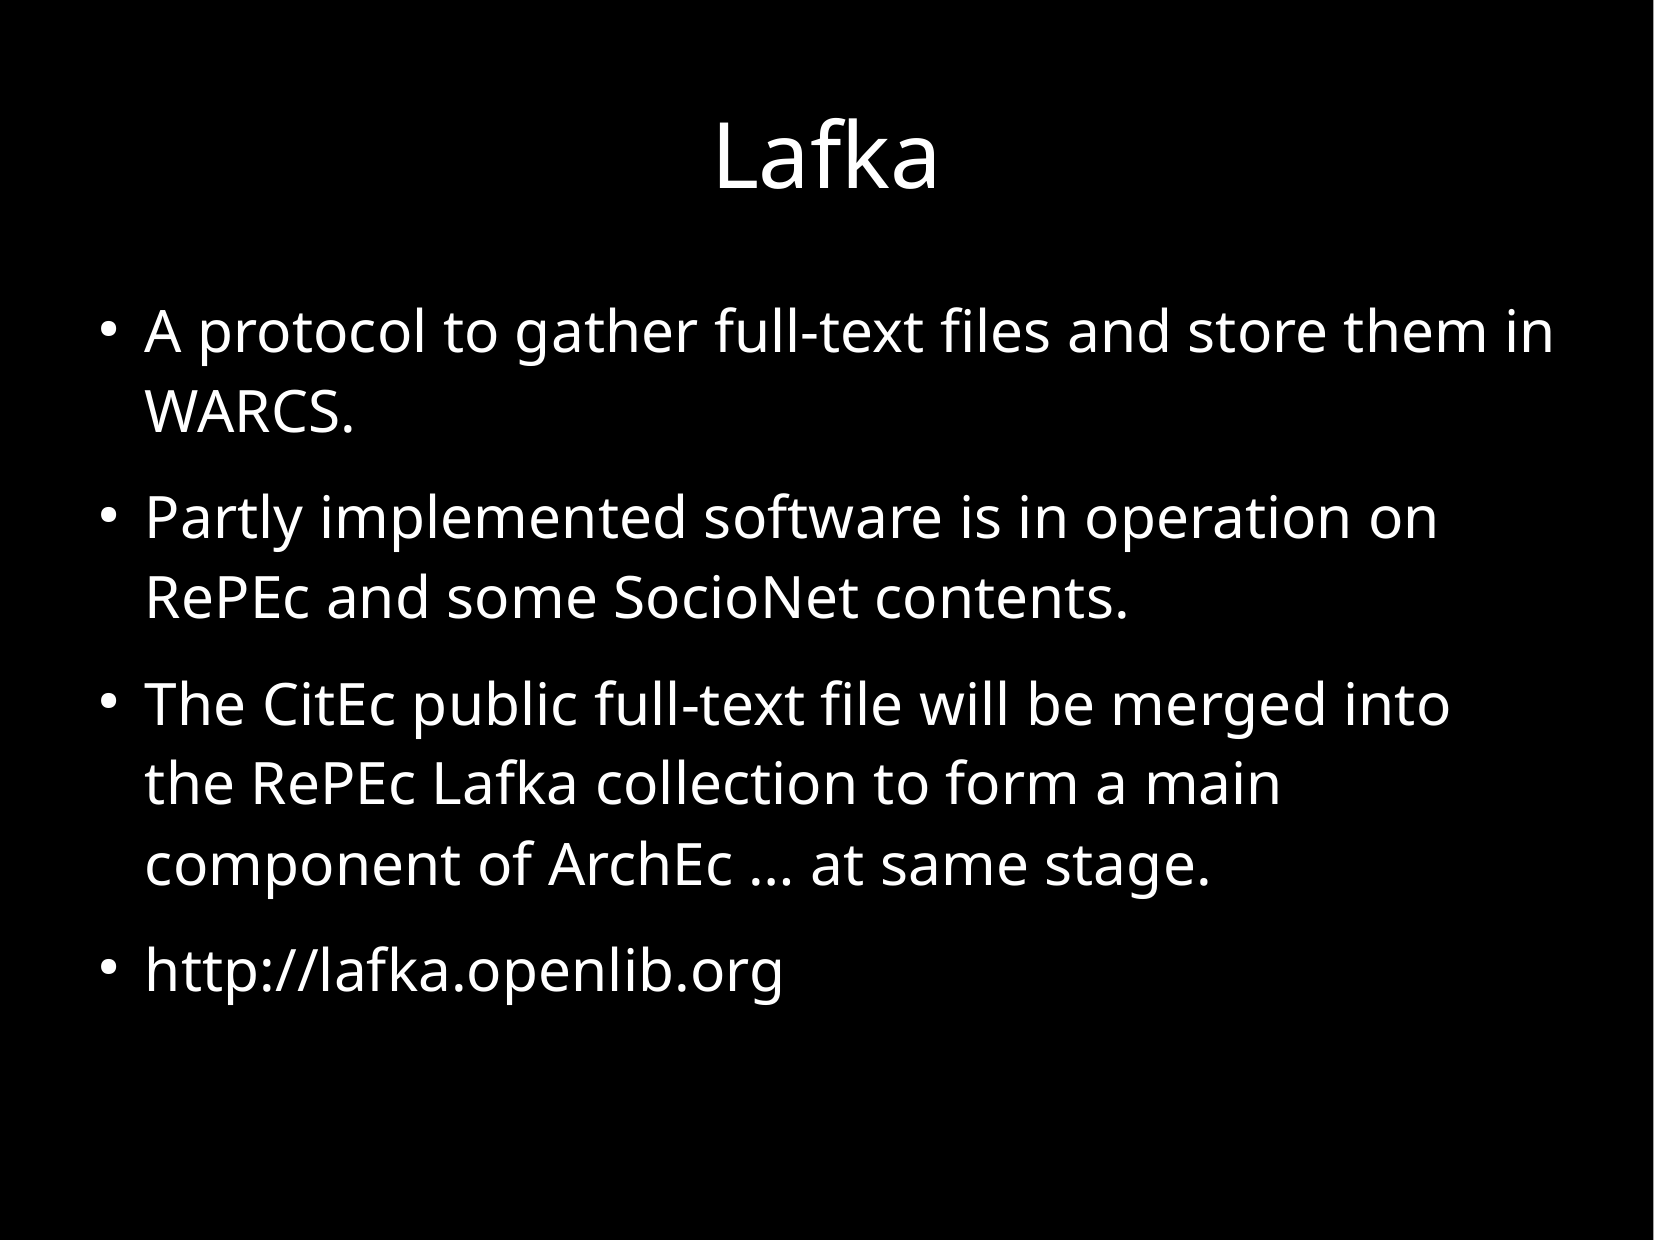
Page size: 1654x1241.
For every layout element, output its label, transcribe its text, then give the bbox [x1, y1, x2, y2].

list A protocol to gather full-text files and store them in WARCS. Partly implemented software is in operation on RePEc and some SocioNet contents. The CitEc public full-text file will be merged into the RePEc Lafka collection to form a main component of ArchEc … at same stage. http://lafka.openlib.org [82, 290, 1571, 1010]
title Lafka [82, 49, 1571, 257]
